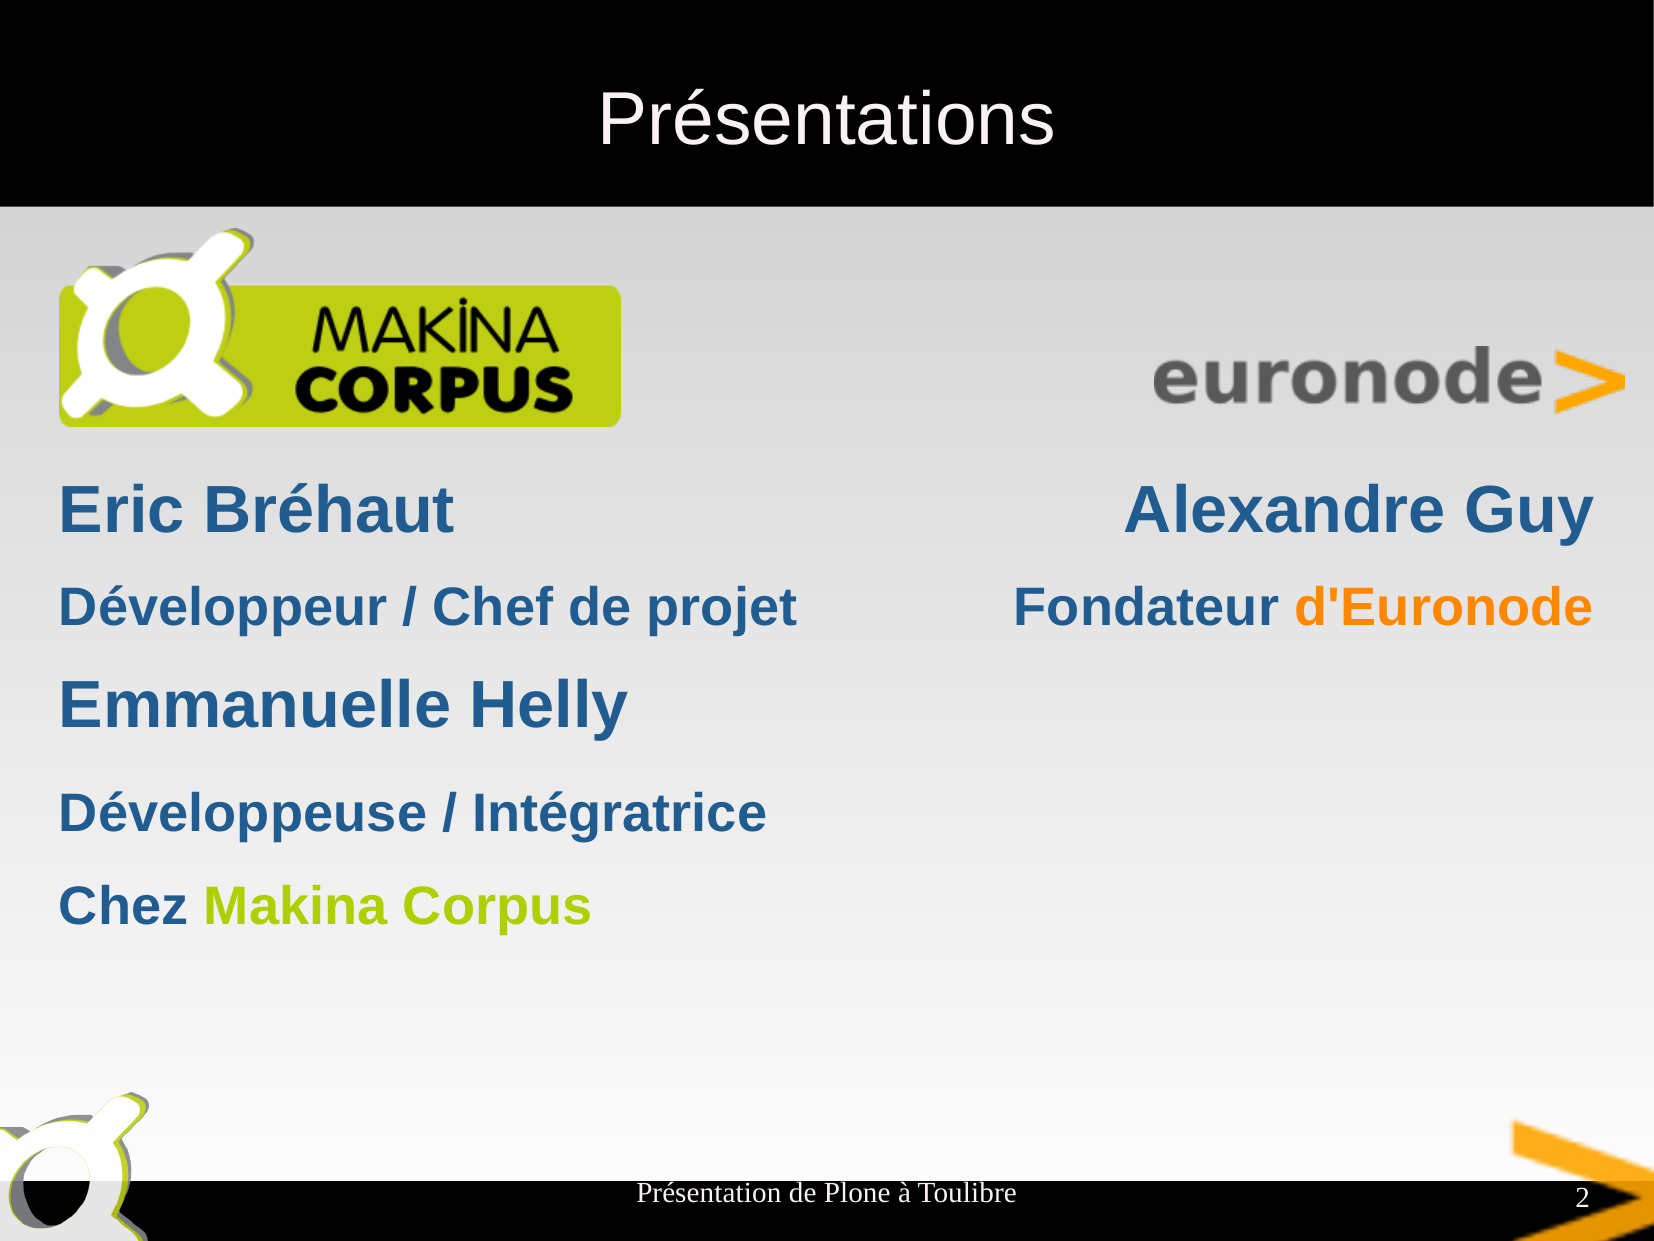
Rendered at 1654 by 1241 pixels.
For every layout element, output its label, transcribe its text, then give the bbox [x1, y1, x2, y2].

list Alexandre Guy Fondateur d'Euronode [839, 472, 1595, 1123]
picture [1505, 1181, 1654, 1241]
picture [59, 228, 621, 427]
list Eric Bréhaut Développeur / Chef de projet Emmanuelle Helly Développeuse / Intégratrice Chez Makina Corpus [59, 472, 839, 1123]
title Présentations [177, 29, 1477, 207]
picture [1154, 346, 1625, 414]
picture [0, 1181, 149, 1241]
